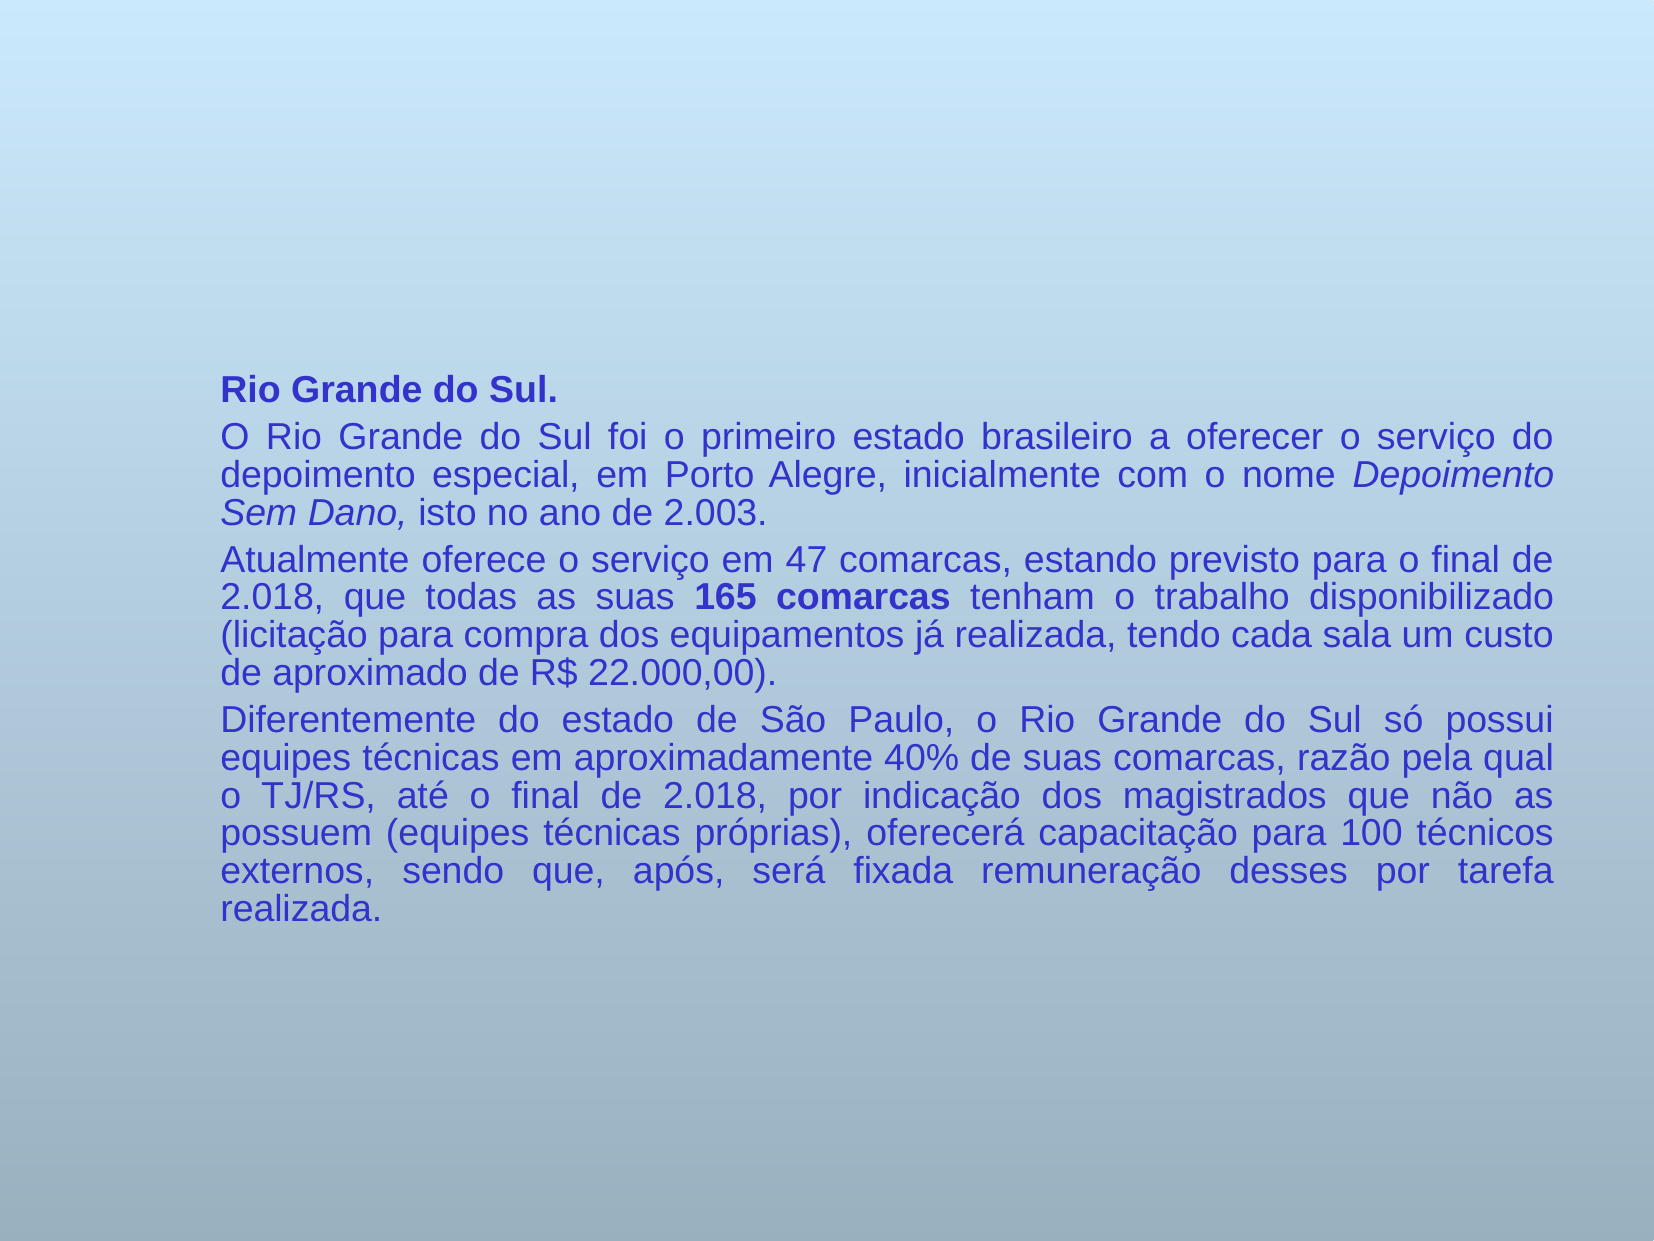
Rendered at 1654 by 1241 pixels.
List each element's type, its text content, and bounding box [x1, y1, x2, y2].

list Rio Grande do Sul. O Rio Grande do Sul foi o primeiro estado brasileiro a oferecer o serviço do depoimento especial, em Porto Alegre, inicialmente com o nome Depoimento Sem Dano, isto no ano de 2.003. Atualmente oferece o serviço em 47 comarcas, estando previsto para o final de 2.018, que todas as suas 165 comarcas tenham o trabalho disponibilizado (licitação para compra dos equipamentos já realizada, tendo cada sala um custo de aproximado de R$ 22.000,00). Diferentemente do estado de São Paulo, o Rio Grande do Sul só possui equipes técnicas em aproximadamente 40% de suas comarcas, razão pela qual o TJ/RS, até o final de 2.018, por indicação dos magistrados que não as possuem (equipes técnicas próprias), oferecerá capacitação para 100 técnicos externos, sendo que, após, será fixada remuneração desses por tarefa realizada. [149, 364, 1569, 1206]
